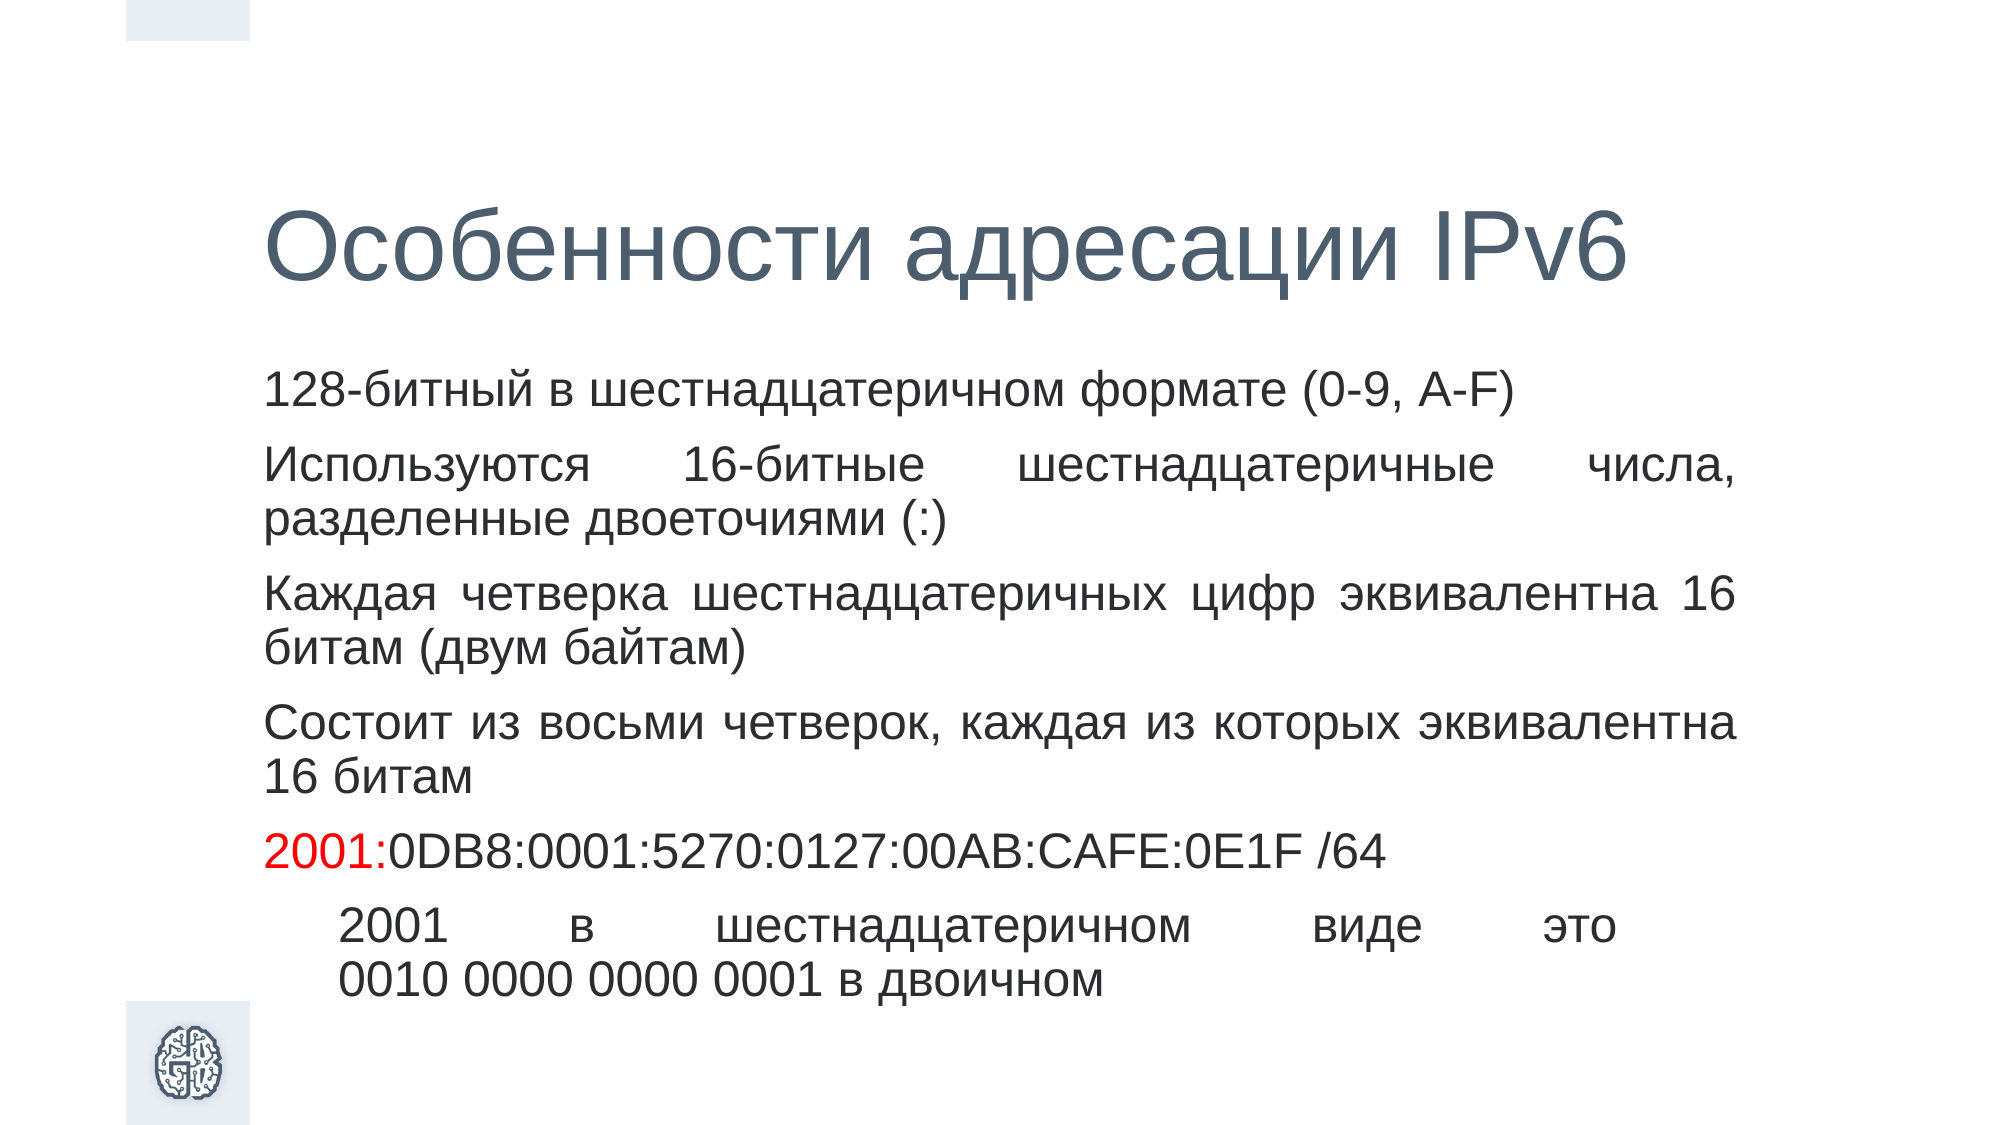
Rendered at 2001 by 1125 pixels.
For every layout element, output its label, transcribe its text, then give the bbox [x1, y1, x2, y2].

list 128-битный в шестнадцатеричном формате (0-9, A-F) Используются 16-битные шестнадцатеричные числа, разделенные двоеточиями (:) Каждая четверка шестнадцатеричных цифр эквивалентна 16 битам (двум байтам) Состоит из восьми четверок, каждая из которых эквивалентна 16 битам 2001:0DB8:0001:5270:0127:00AB:CAFE:0E1F /64 2001 в шестнадцатеричном виде это 0010 0000 0000 0001 в двоичном [248, 431, 1752, 941]
picture [144, 1016, 232, 1110]
title Особенности адресации IPv6 [248, 124, 1752, 372]
